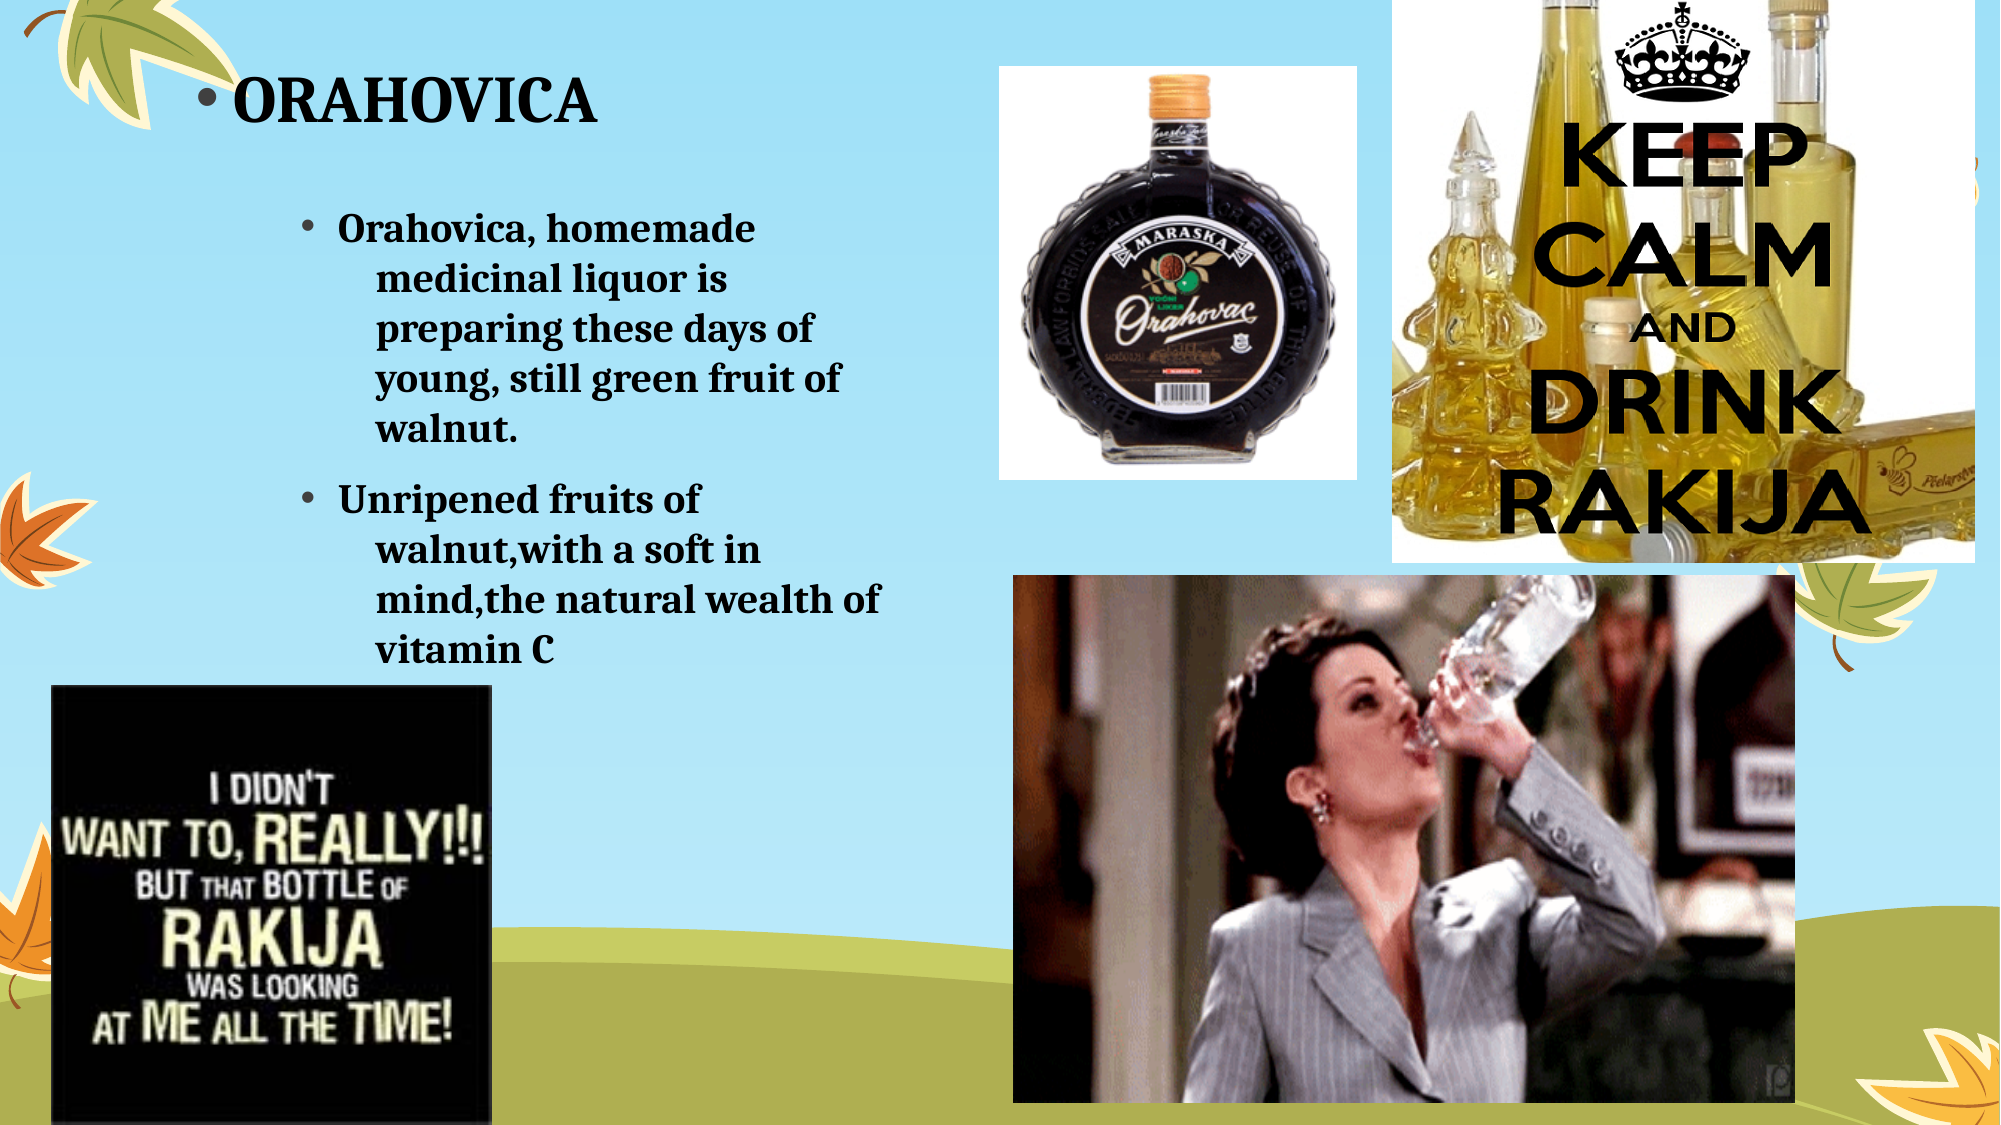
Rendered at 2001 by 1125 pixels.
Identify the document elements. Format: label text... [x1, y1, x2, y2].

picture [999, 66, 1357, 480]
picture [51, 685, 492, 1125]
picture [1013, 575, 1795, 1103]
list Orahovica, homemade medicinal liquor is preparing these days of young, still green fruit of walnut. Unripened fruits of walnut,with a soft in mind,the natural wealth of vitamin C [165, 193, 901, 767]
picture [1392, 0, 1975, 563]
list ORAHOVICA [165, 0, 901, 193]
